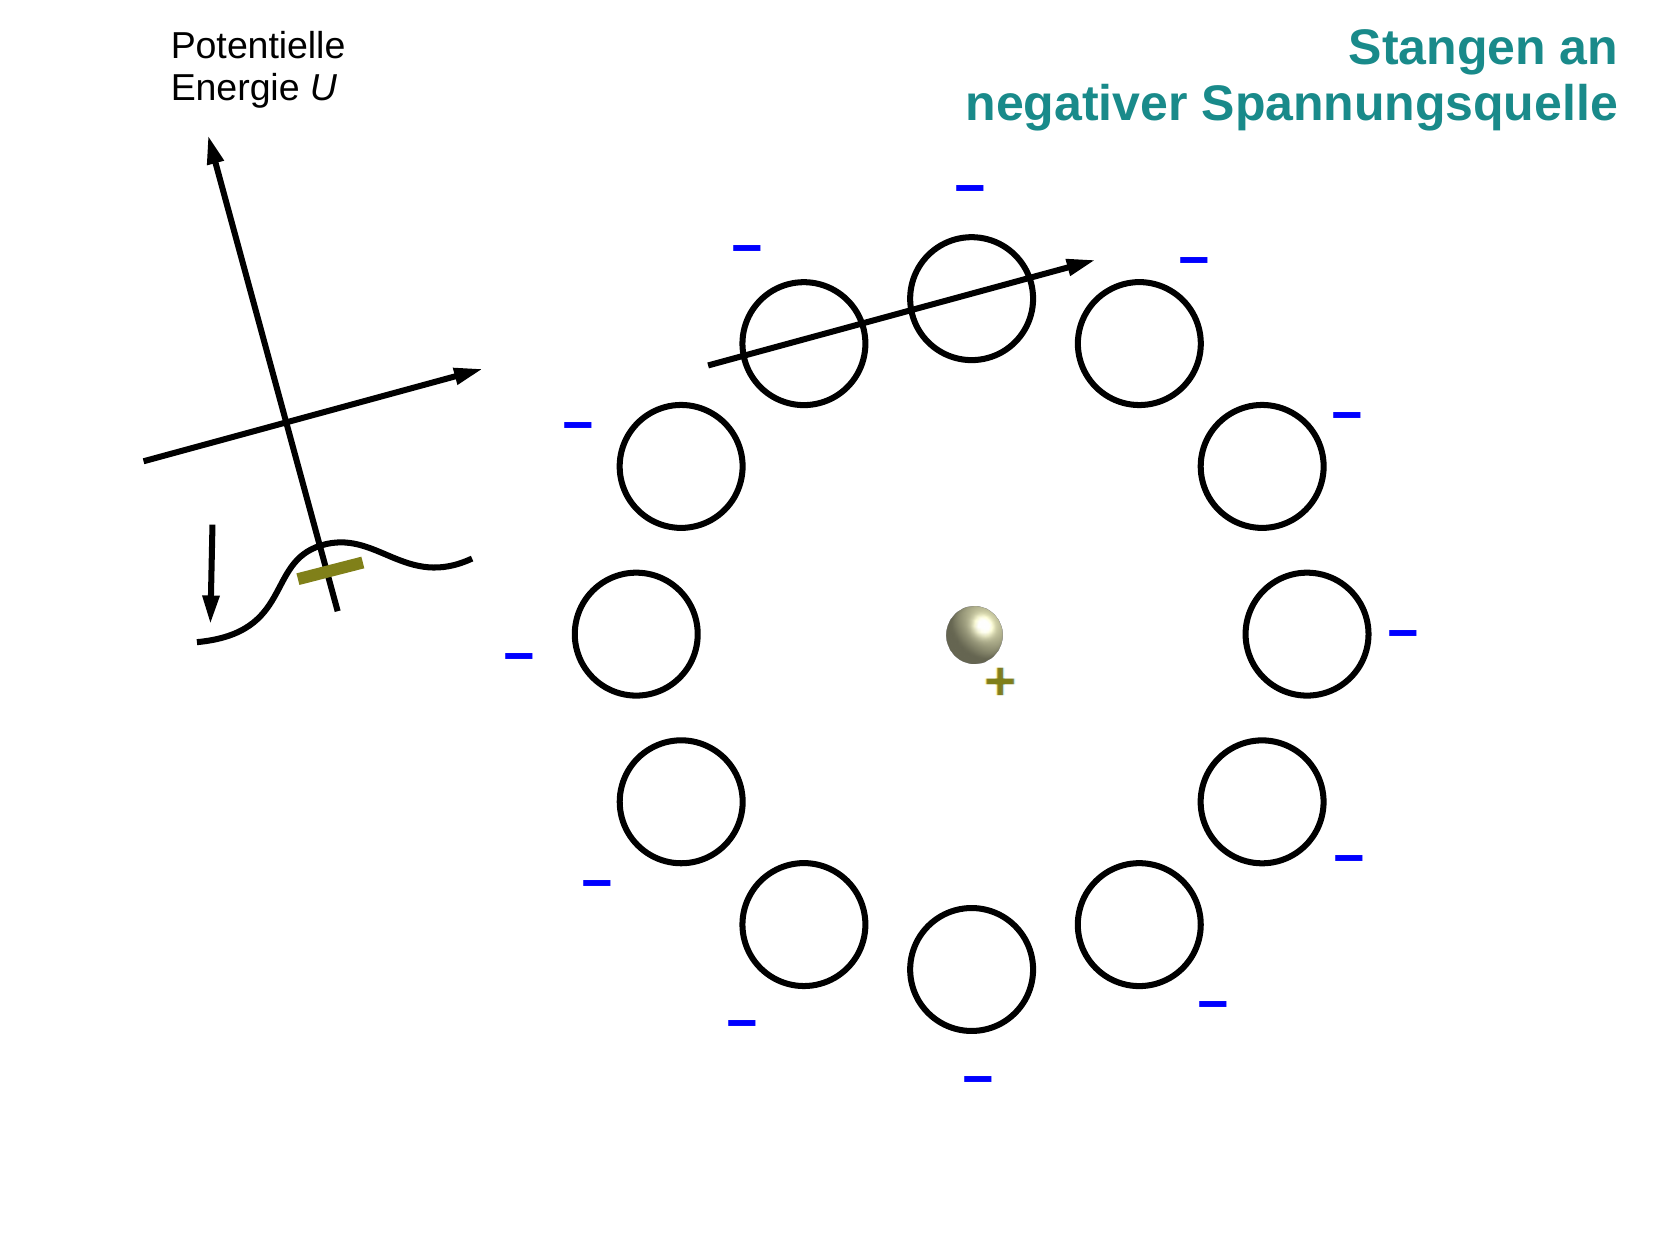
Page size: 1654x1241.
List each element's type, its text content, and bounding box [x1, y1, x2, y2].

text_box Potentielle Energie U [153, 14, 364, 119]
text_box − [1372, 595, 1435, 671]
text_box − [716, 210, 778, 286]
text_box − [566, 845, 628, 921]
text_box Stangen an negativer Spannungsquelle [950, 11, 1633, 139]
text_box − [547, 387, 610, 463]
text_box − [1164, 222, 1226, 298]
text_box − [1316, 376, 1378, 453]
text_box − [489, 618, 551, 694]
text_box − [939, 150, 1001, 226]
text_box − [1318, 820, 1380, 896]
text_box − [1183, 966, 1245, 1042]
text_box − [947, 1041, 1010, 1117]
picture [971, 646, 1033, 722]
text_box − [712, 985, 774, 1061]
